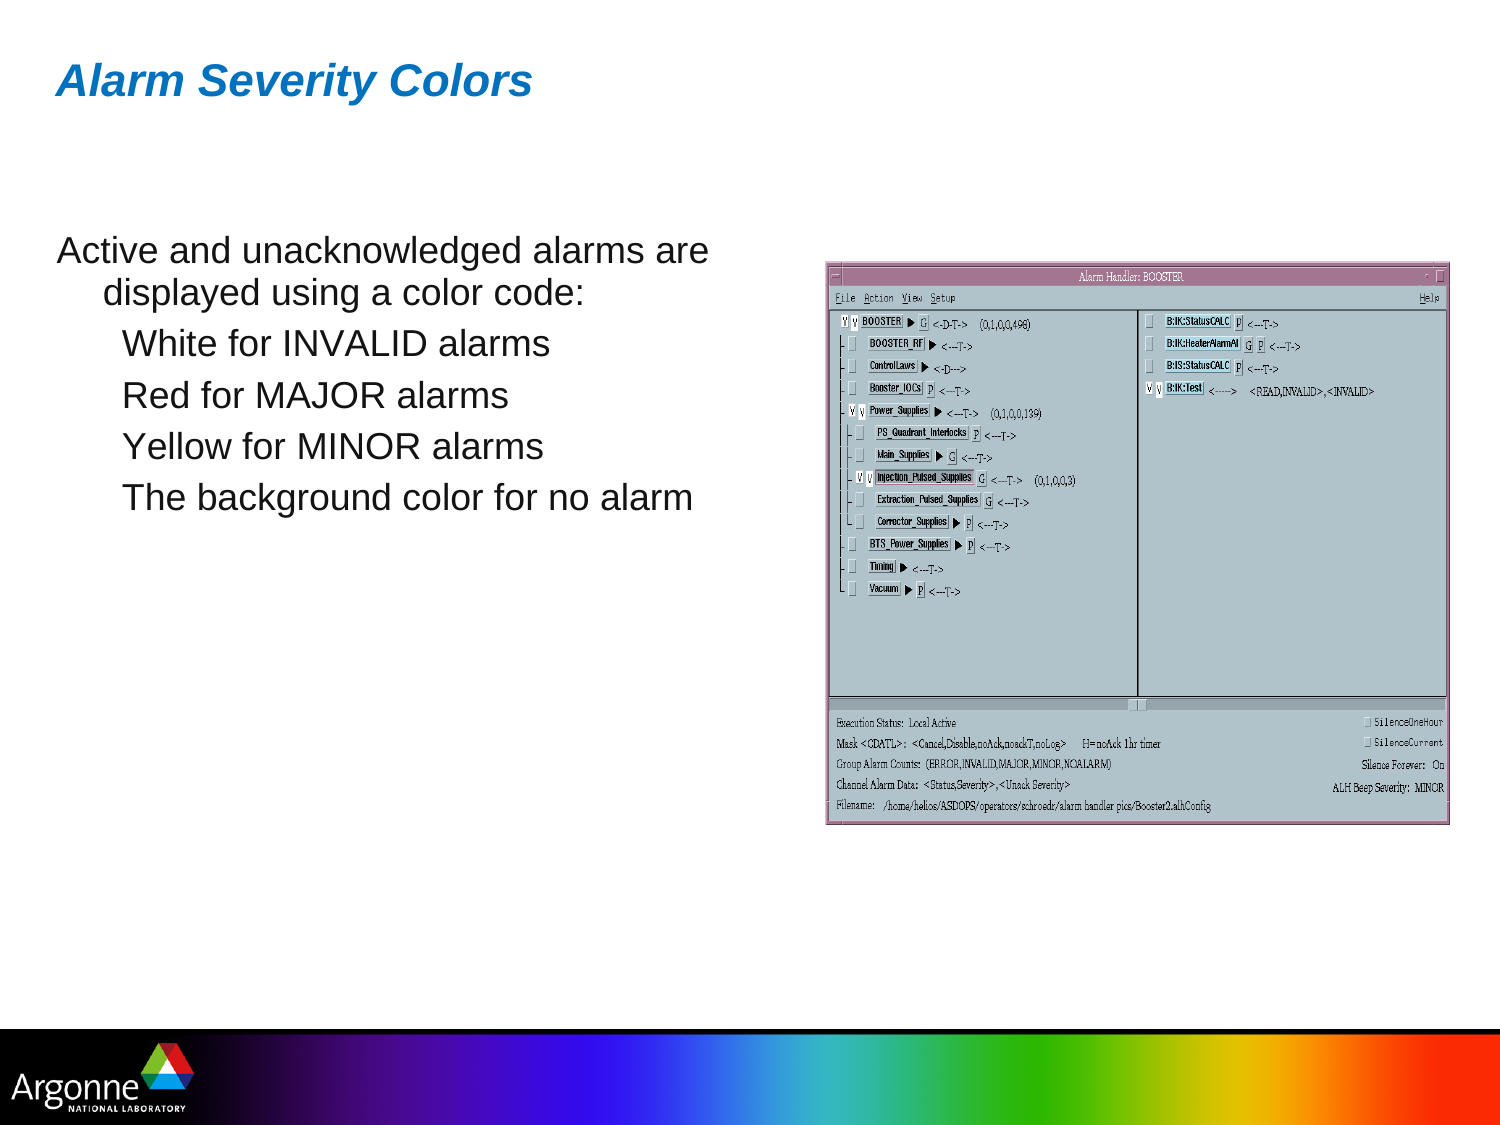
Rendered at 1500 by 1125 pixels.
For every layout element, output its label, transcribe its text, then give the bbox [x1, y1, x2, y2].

picture [825, 261, 1450, 825]
picture [0, 1029, 1500, 1125]
list Active and unacknowledged alarms are displayed using a color code: White for INVALID alarms Red for MAJOR alarms Yellow for MINOR alarms The background color for no alarm [56, 229, 788, 938]
title Alarm Severity Colors [55, 48, 1361, 118]
